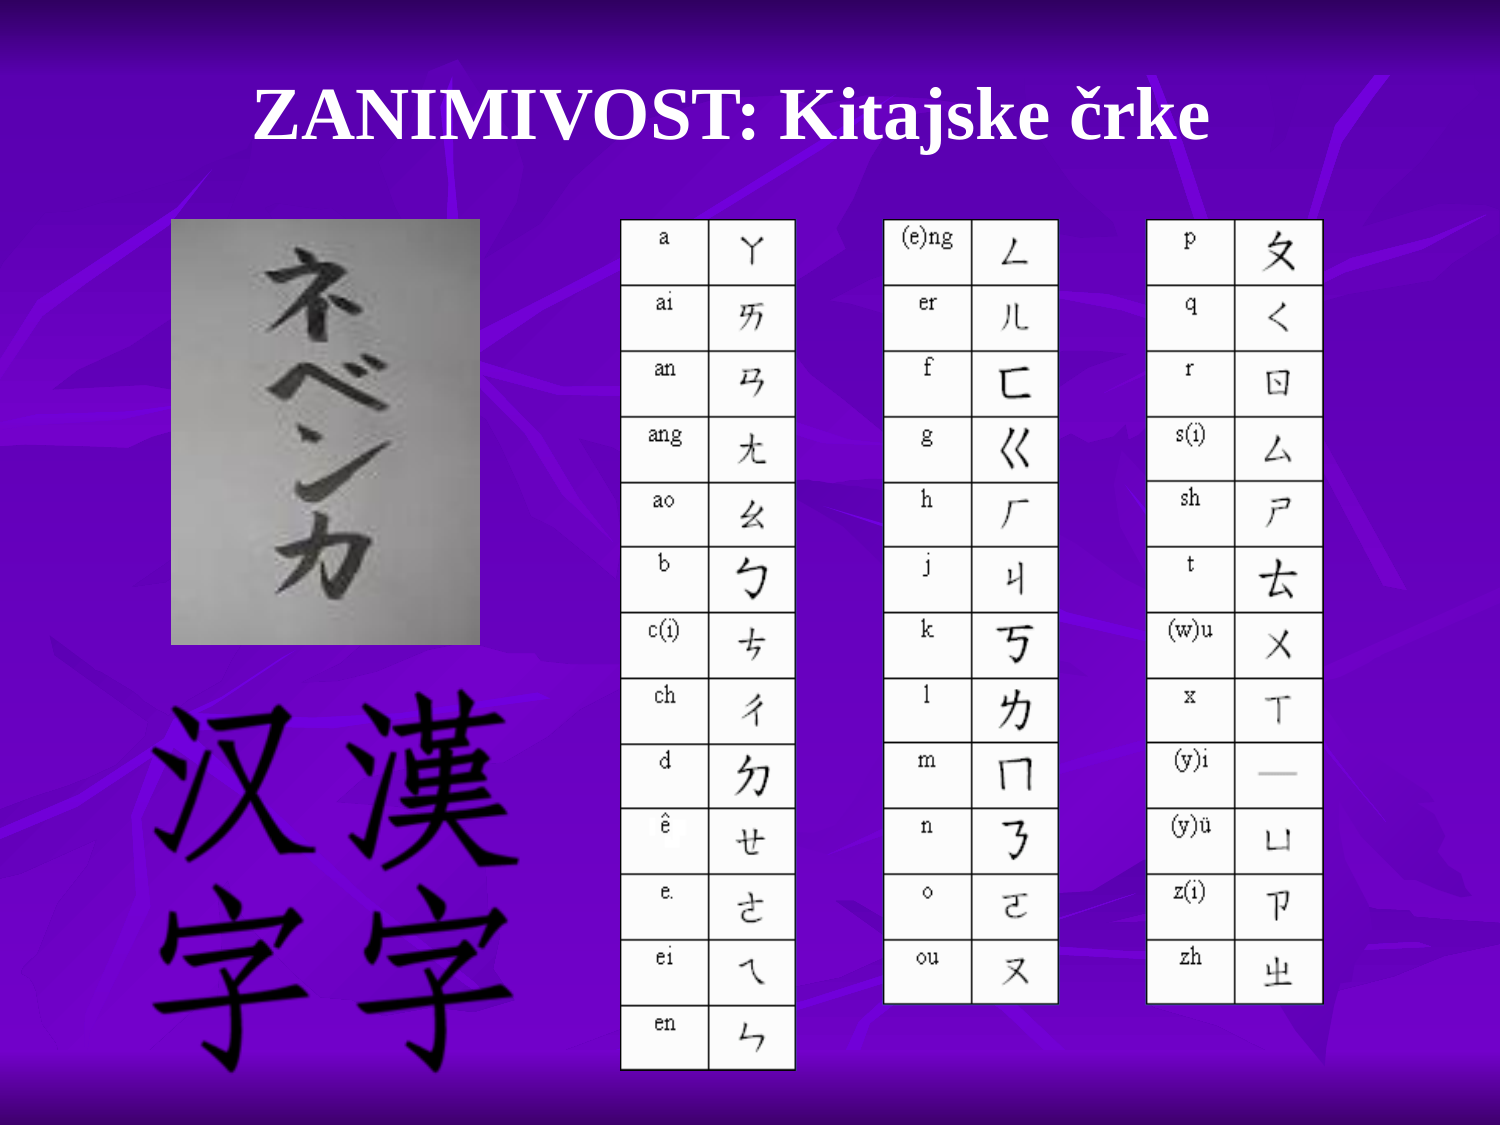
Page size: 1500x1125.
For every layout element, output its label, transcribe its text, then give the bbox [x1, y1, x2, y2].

picture [135, 680, 538, 1083]
picture [620, 219, 1324, 1071]
picture [171, 219, 480, 646]
title ZANIMIVOST: Kitajske črke [75, 45, 1388, 173]
